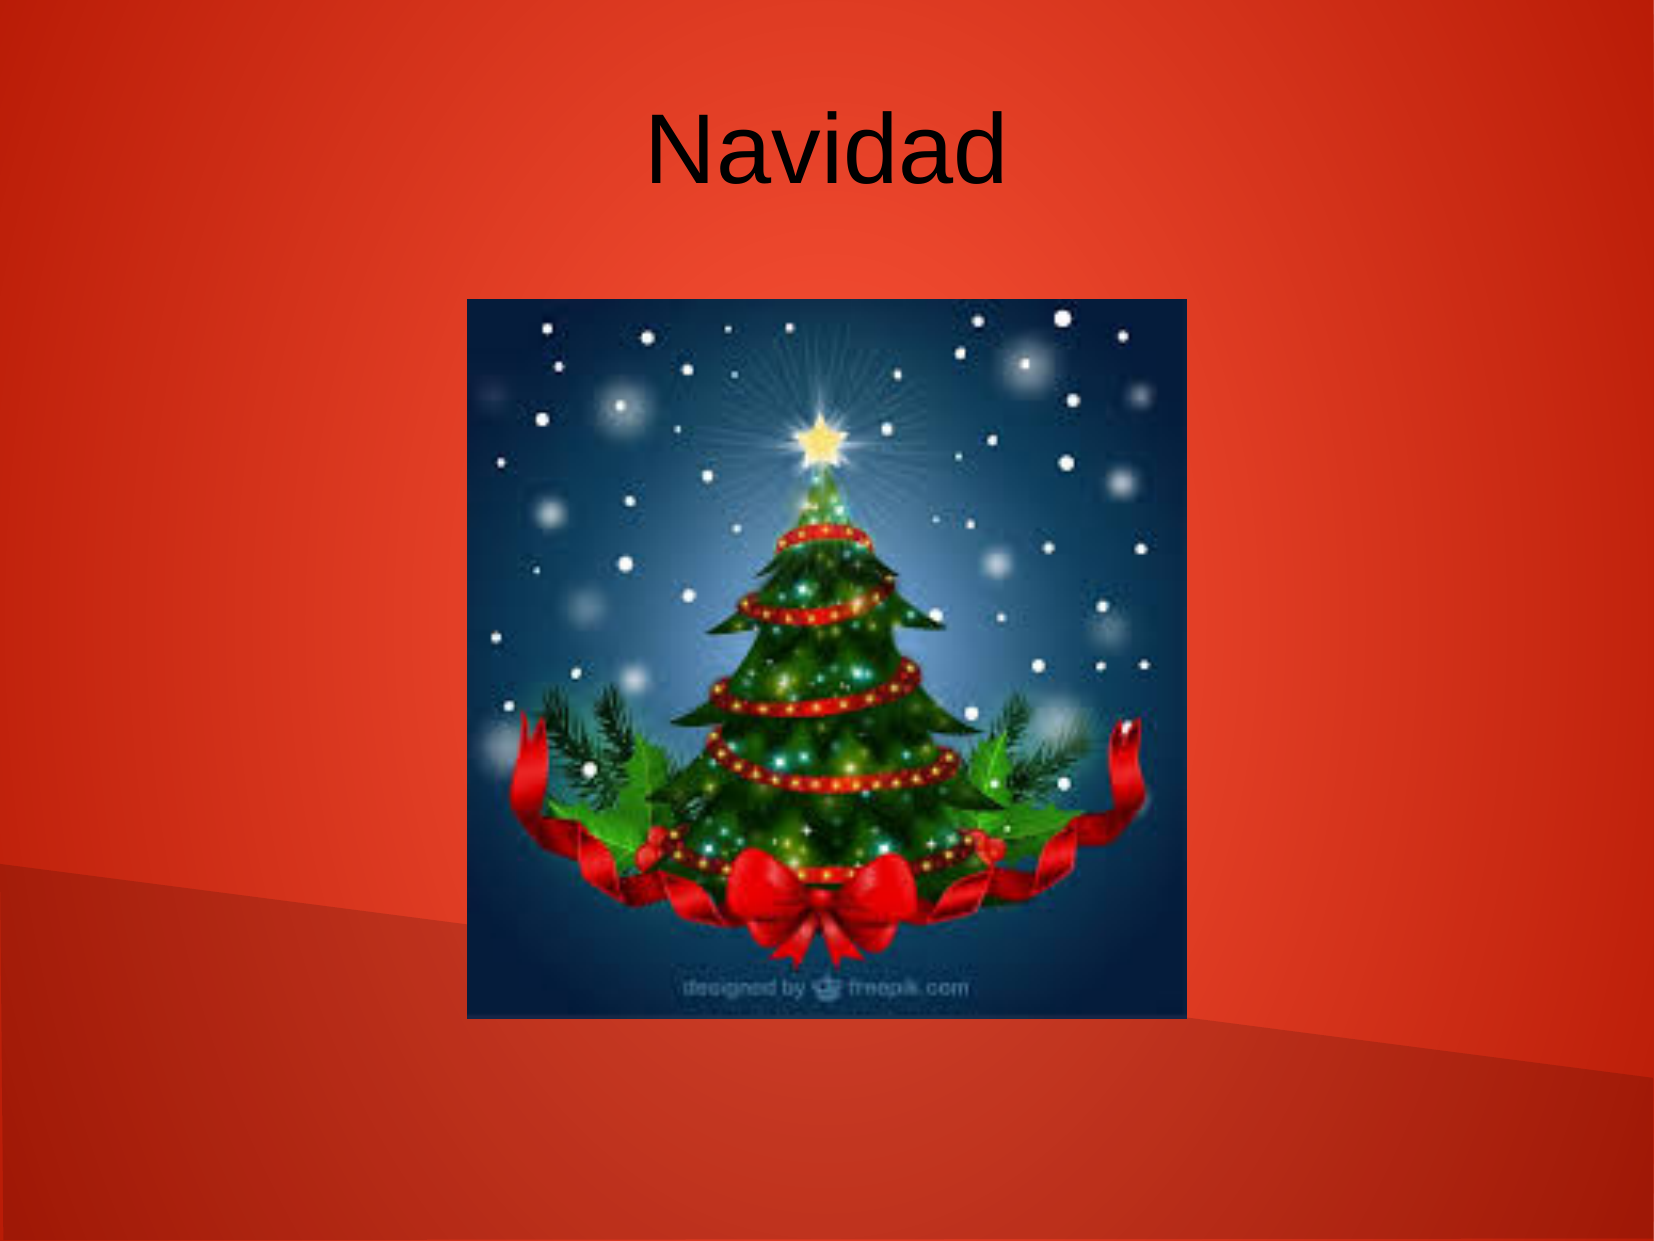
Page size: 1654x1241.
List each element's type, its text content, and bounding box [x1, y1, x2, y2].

title Navidad [82, 47, 1571, 252]
picture [467, 299, 1187, 1019]
